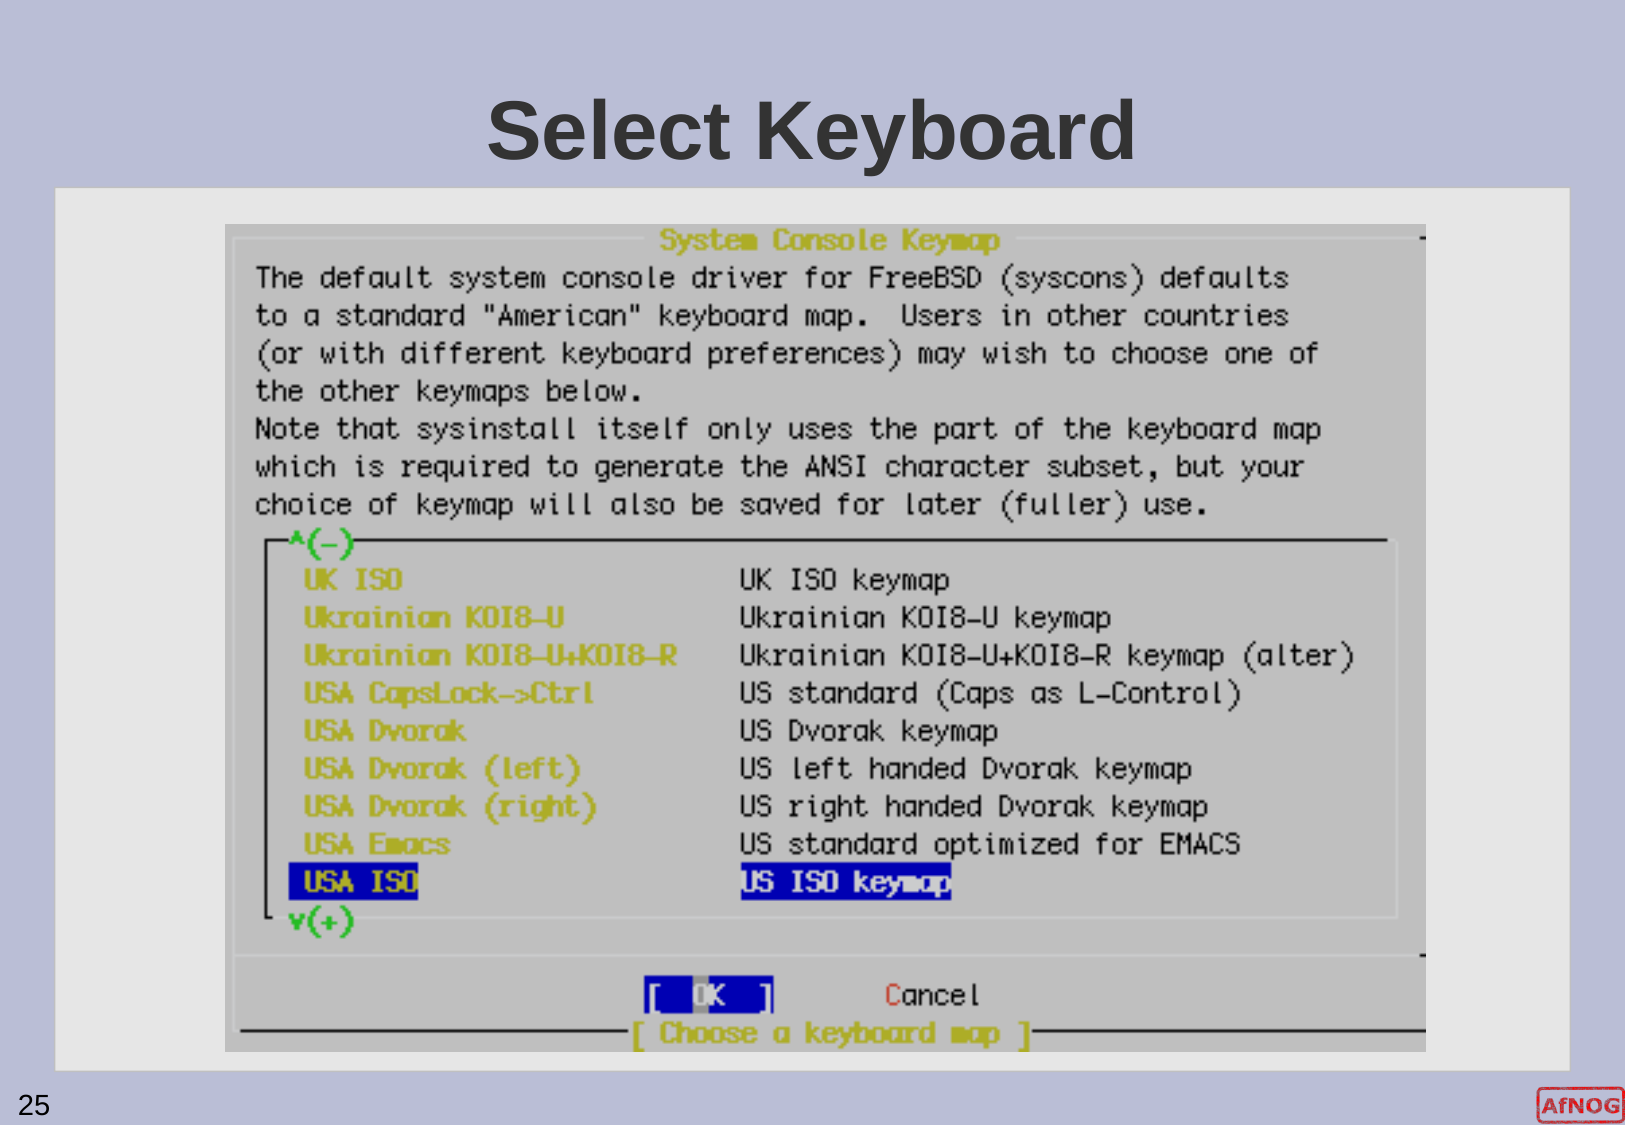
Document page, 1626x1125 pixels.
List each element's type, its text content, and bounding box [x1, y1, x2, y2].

title Select Keyboard [54, 44, 1571, 215]
picture [1535, 1085, 1626, 1125]
picture [225, 224, 1426, 1052]
